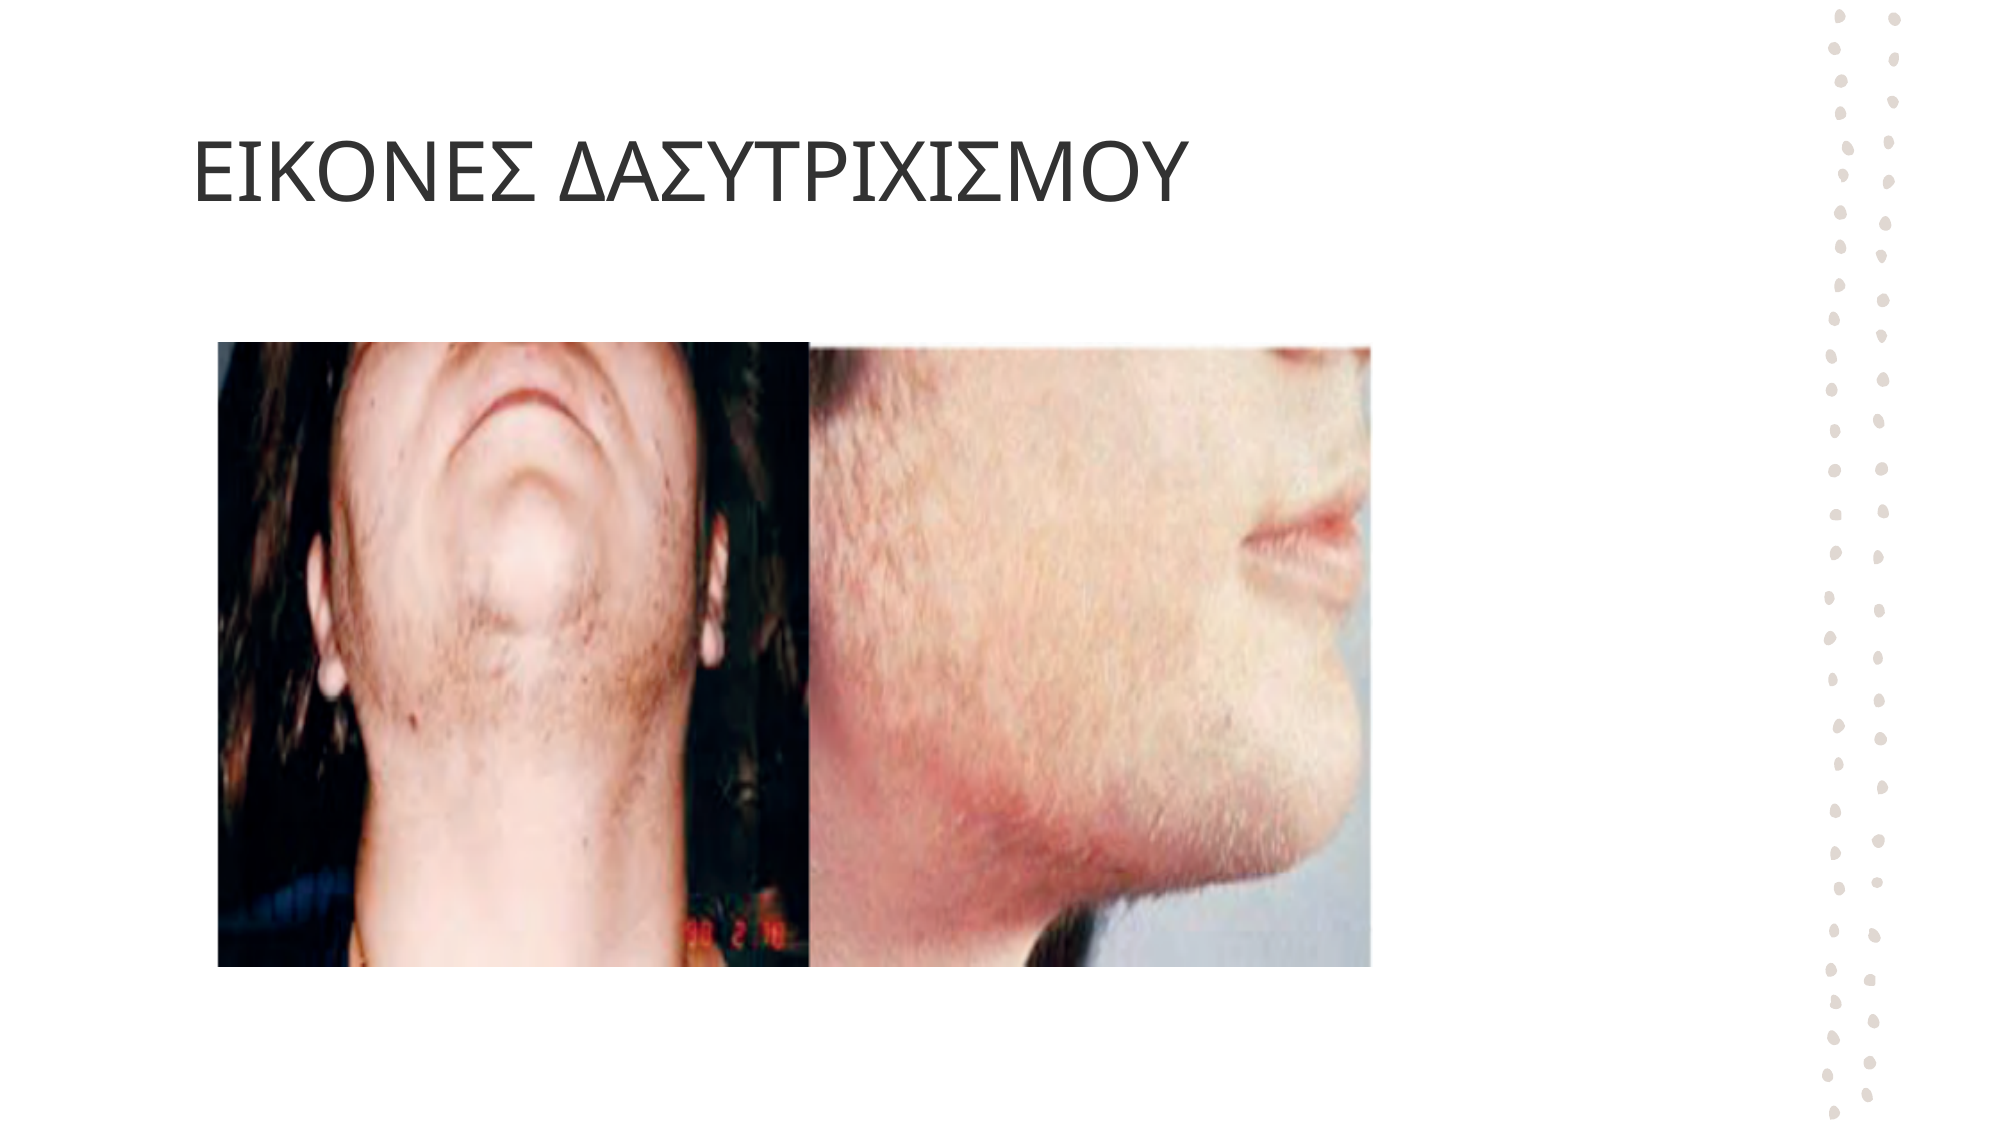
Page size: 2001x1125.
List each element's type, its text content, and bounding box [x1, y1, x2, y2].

picture [213, 342, 1373, 967]
title ΕΙΚΟΝΕΣ ΔΑΣΥΤΡΙΧΙΣΜΟΥ [175, 82, 1299, 253]
